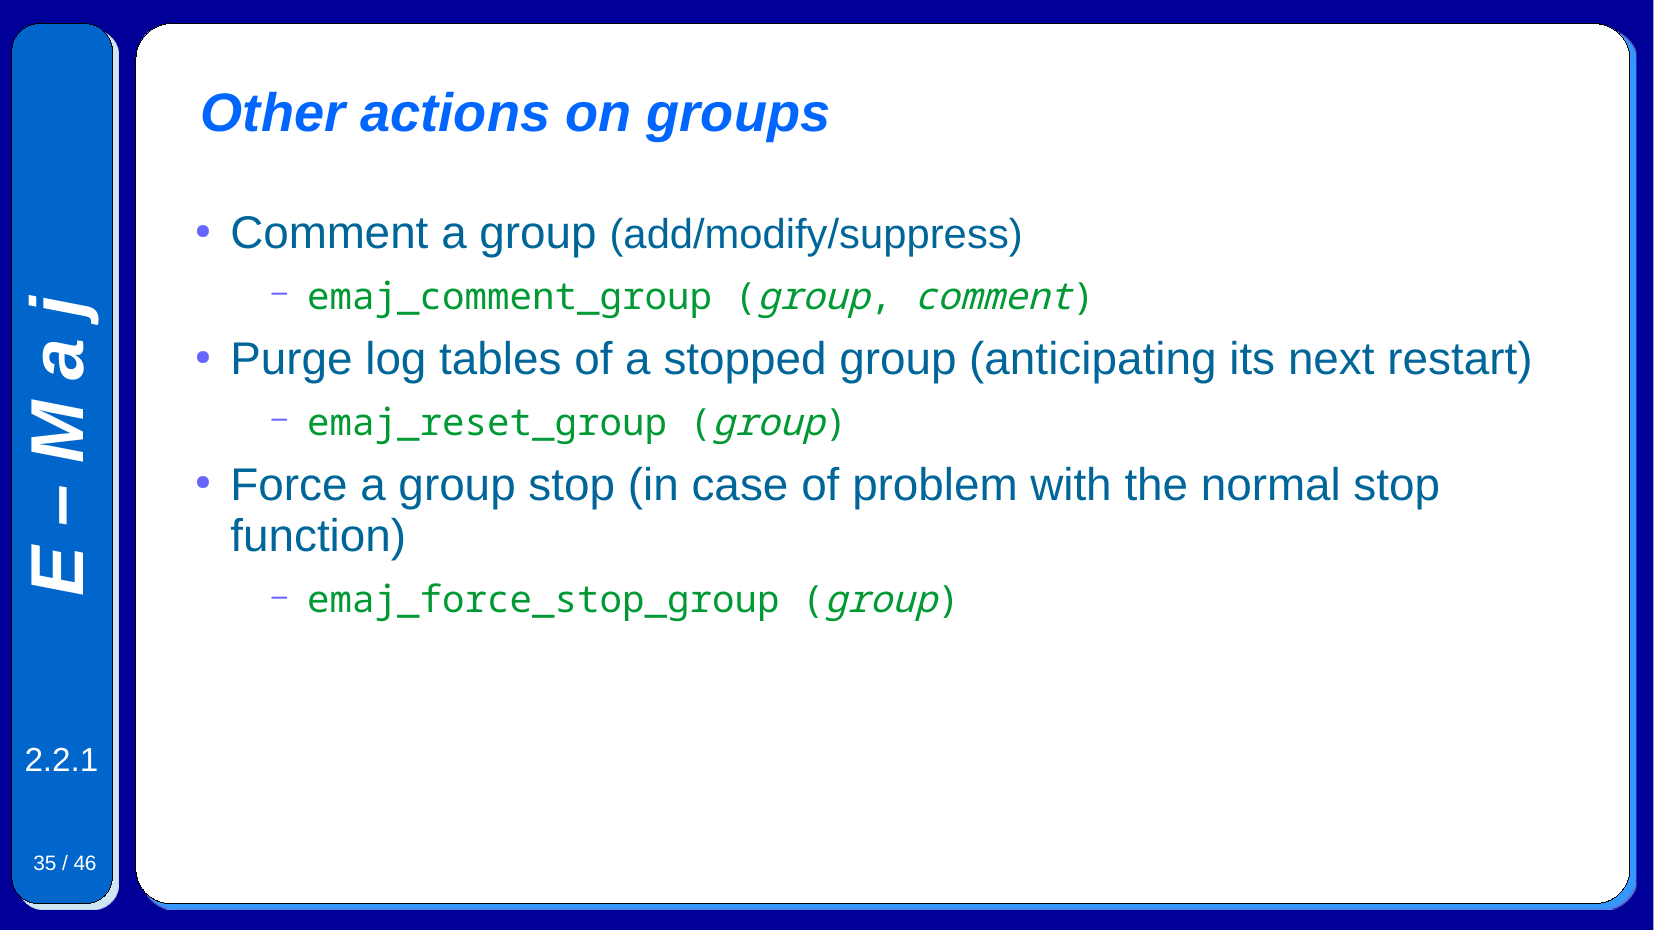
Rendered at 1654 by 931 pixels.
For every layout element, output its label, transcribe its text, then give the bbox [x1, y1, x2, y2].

list Comment a group (add/modify/suppress) emaj_comment_group (group, comment) Purge log tables of a stopped group (anticipating its next restart) emaj_reset_group (group) Force a group stop (in case of problem with the normal stop function) emaj_force_stop_group (group) [177, 206, 1587, 827]
title Other actions on groups [200, 34, 1575, 191]
